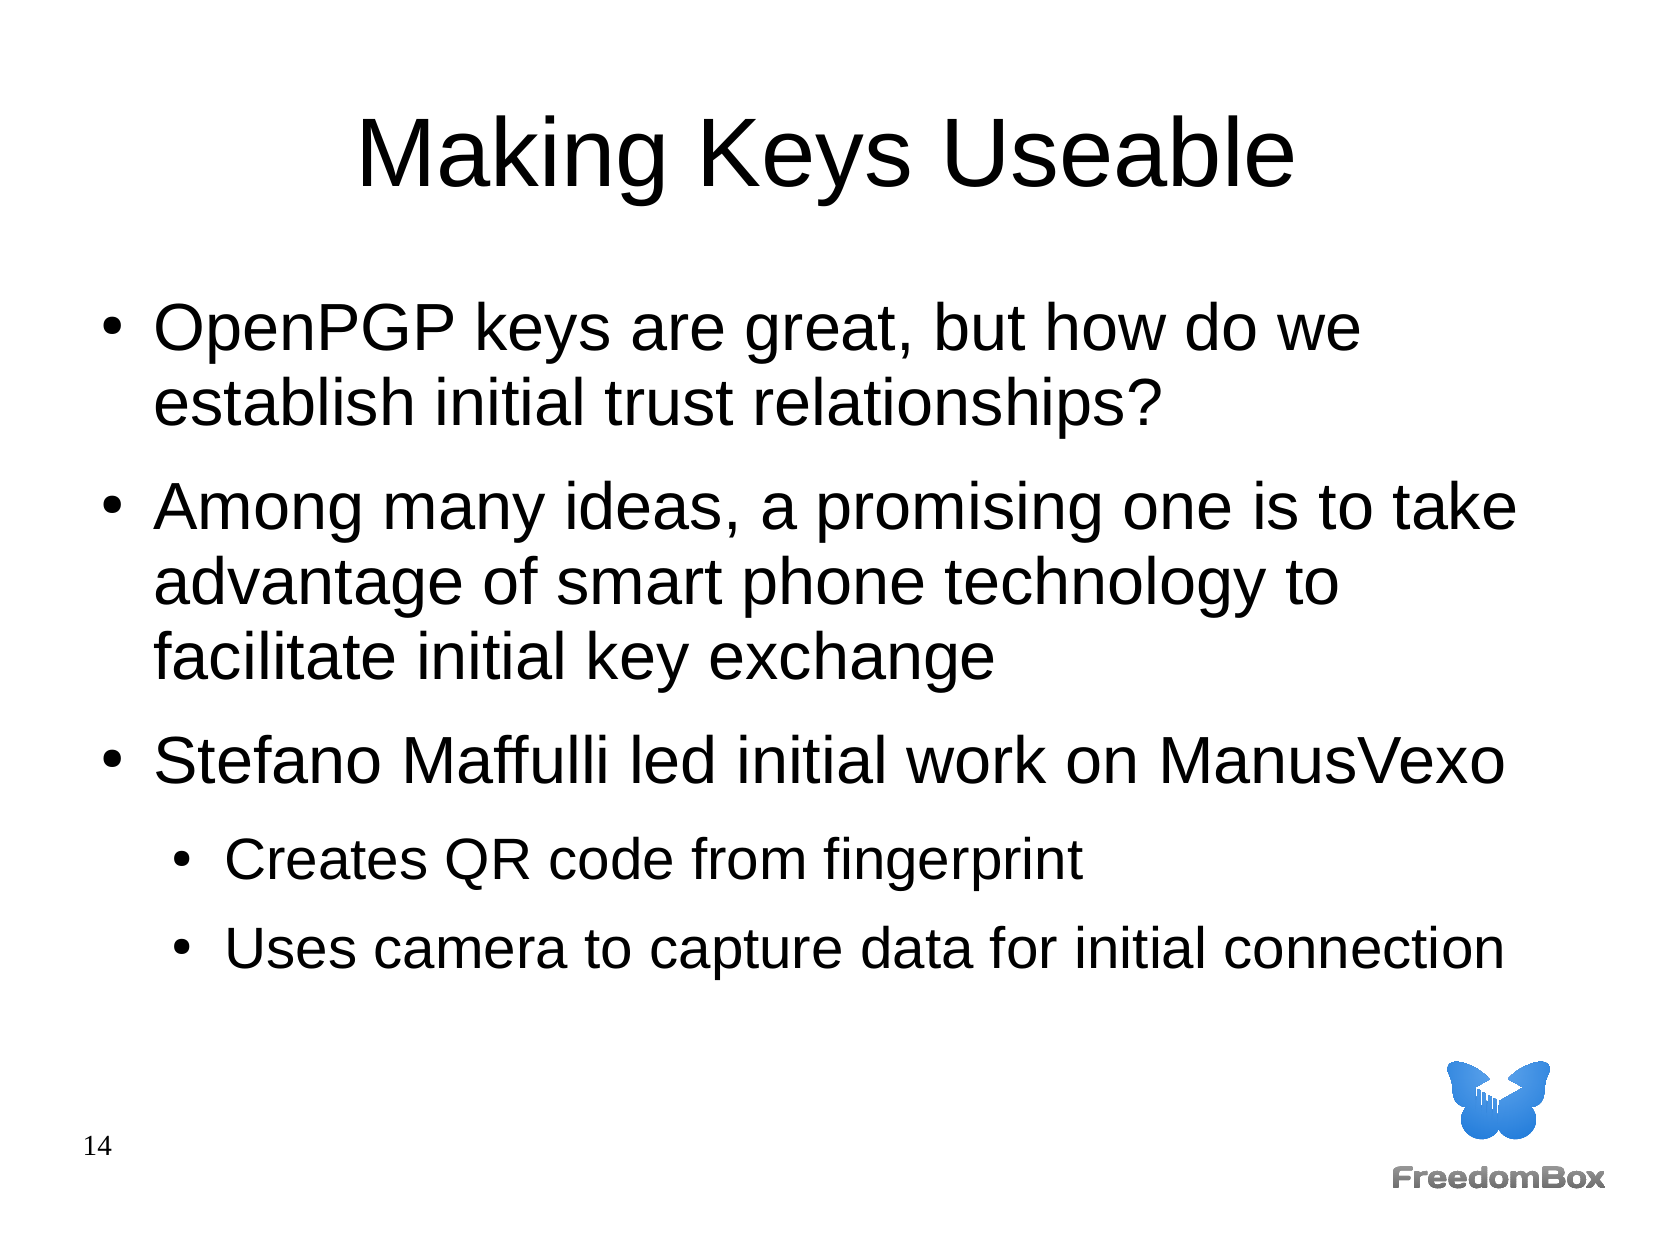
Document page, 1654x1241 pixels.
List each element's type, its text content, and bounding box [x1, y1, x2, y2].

list OpenPGP keys are great, but how do we establish initial trust relationships? Among many ideas, a promising one is to take advantage of smart phone technology to facilitate initial key exchange Stefano Maffulli led initial work on ManusVexo Creates QR code from fingerprint Uses camera to capture data for initial connection [82, 290, 1571, 1109]
title Making Keys Useable [82, 49, 1571, 257]
